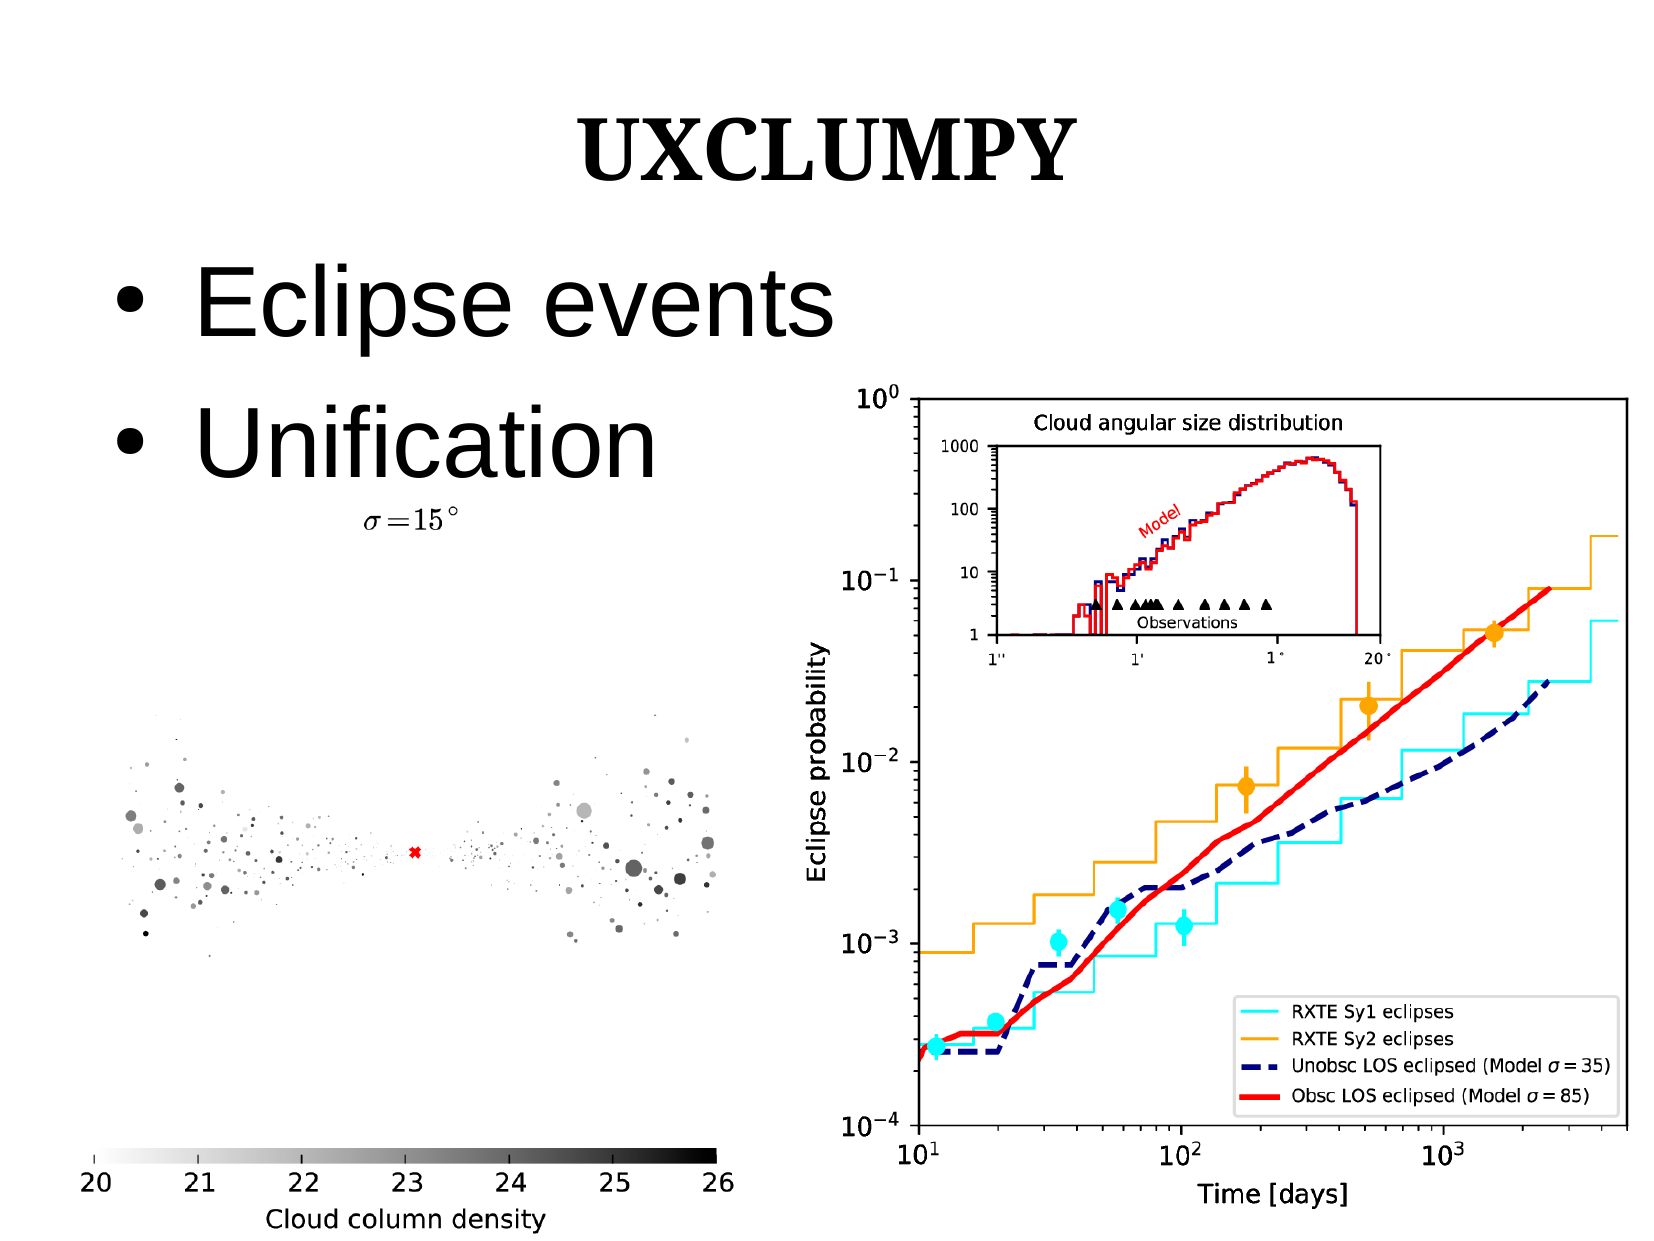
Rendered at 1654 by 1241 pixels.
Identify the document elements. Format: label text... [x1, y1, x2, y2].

list Eclipse events Unification [94, 154, 1583, 874]
picture [16, 368, 1654, 1241]
title UXCLUMPY [82, 43, 1571, 251]
